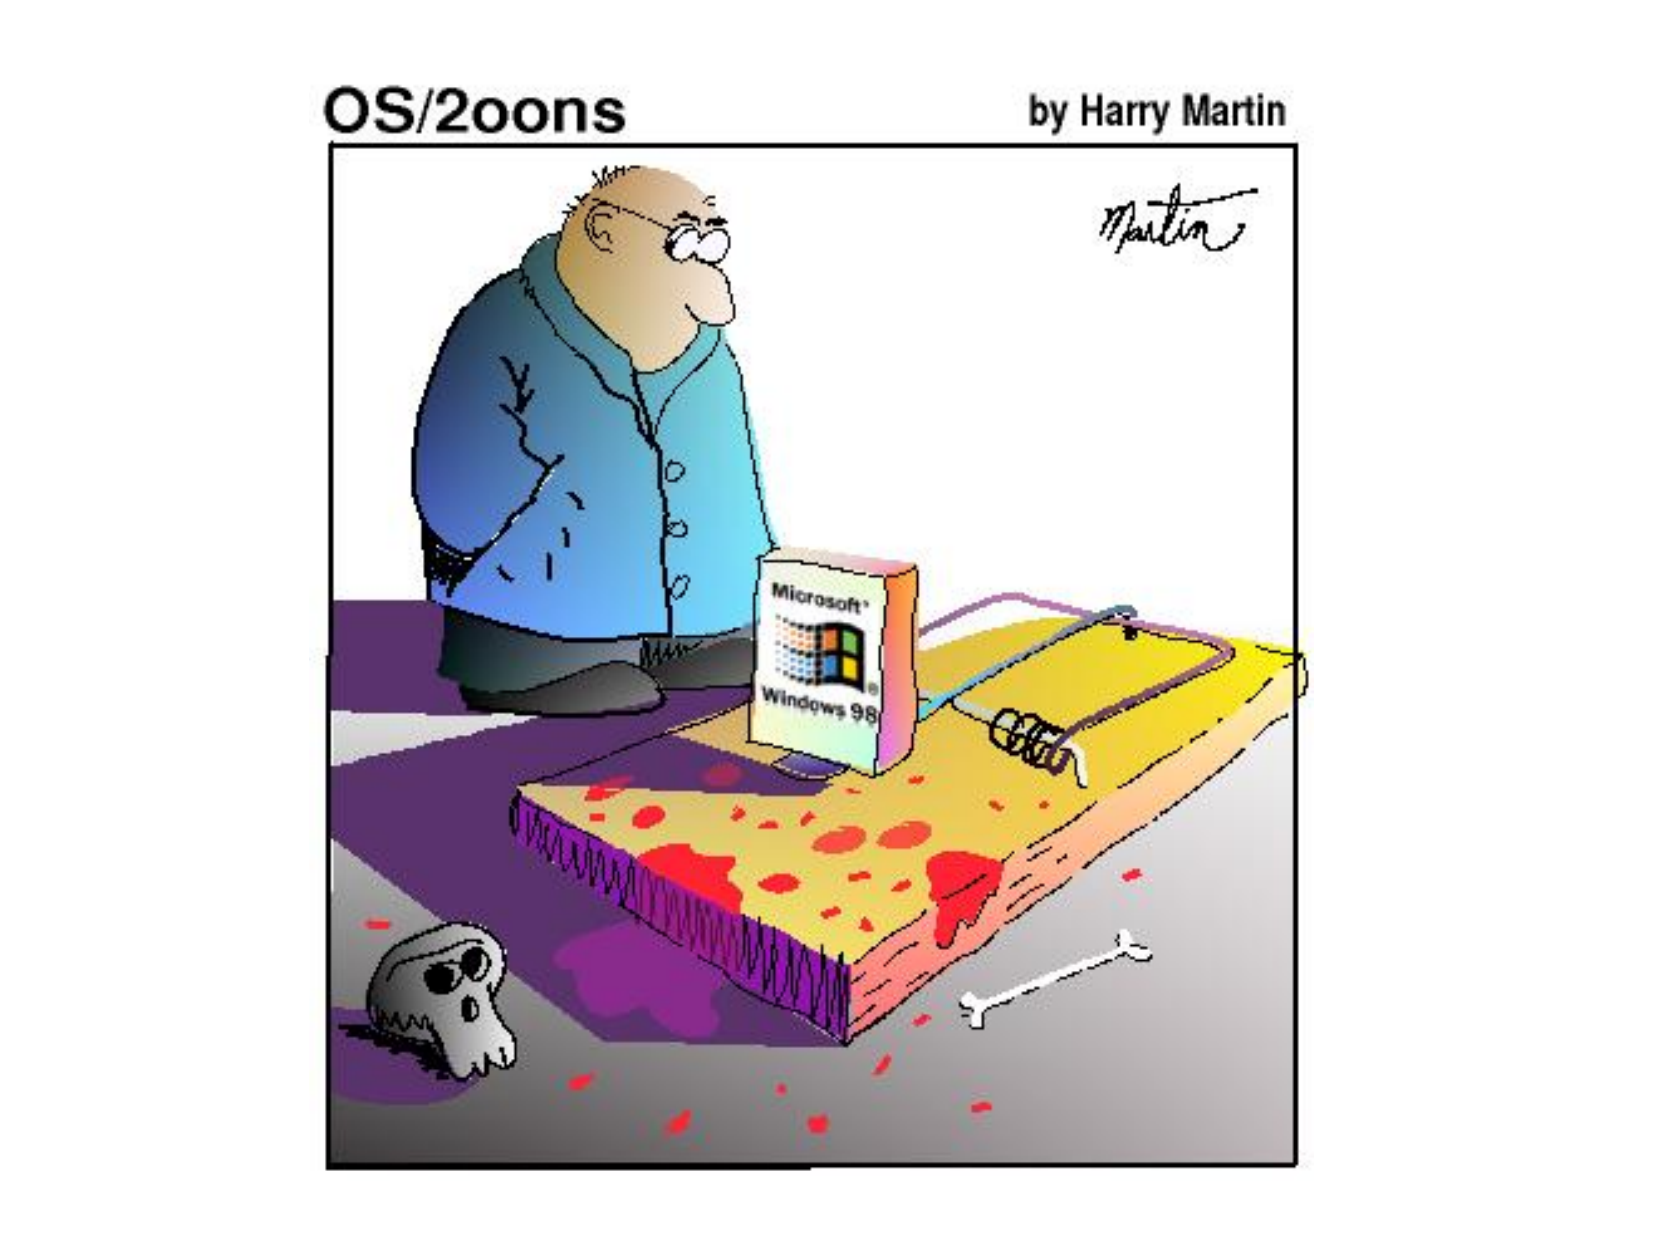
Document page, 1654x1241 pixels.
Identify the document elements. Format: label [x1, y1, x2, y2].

picture [309, 66, 1314, 1181]
